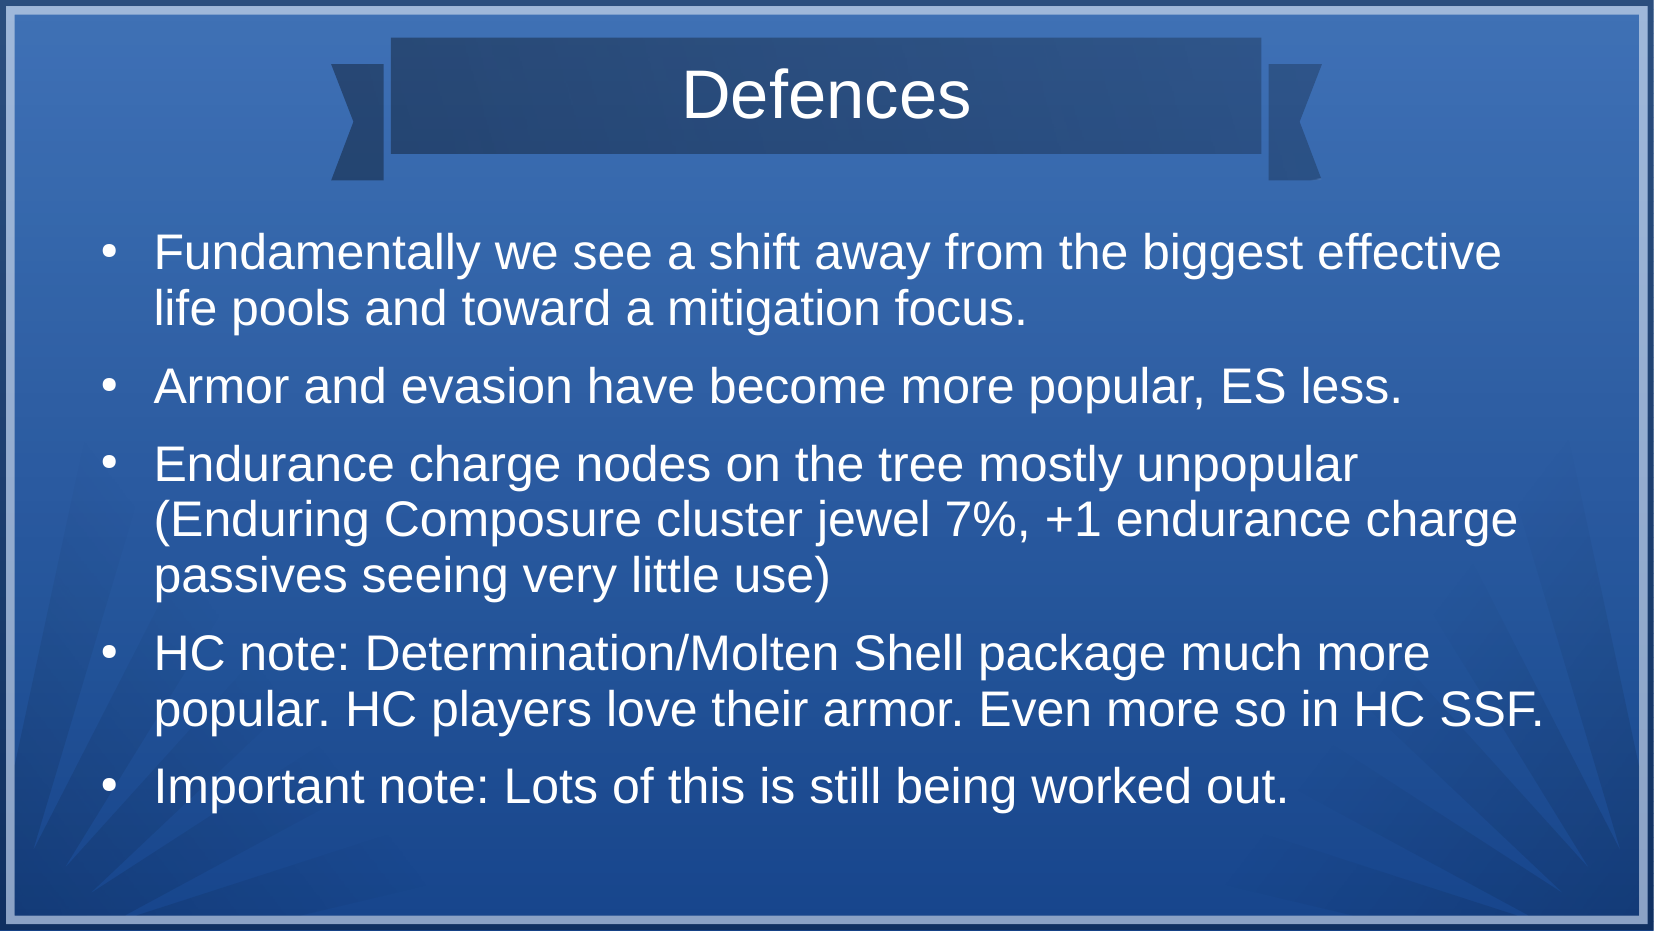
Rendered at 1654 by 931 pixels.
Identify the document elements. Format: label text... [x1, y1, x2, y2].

title Defences [389, 35, 1264, 154]
list Fundamentally we see a shift away from the biggest effective life pools and toward a mitigation focus. Armor and evasion have become more popular, ES less. Endurance charge nodes on the tree mostly unpopular (Enduring Composure cluster jewel 7%, +1 endurance charge passives seeing very little use) HC note: Determination/Molten Shell package much more popular. HC players love their armor. Even more so in HC SSF. Important note: Lots of this is still being worked out. [82, 224, 1571, 848]
